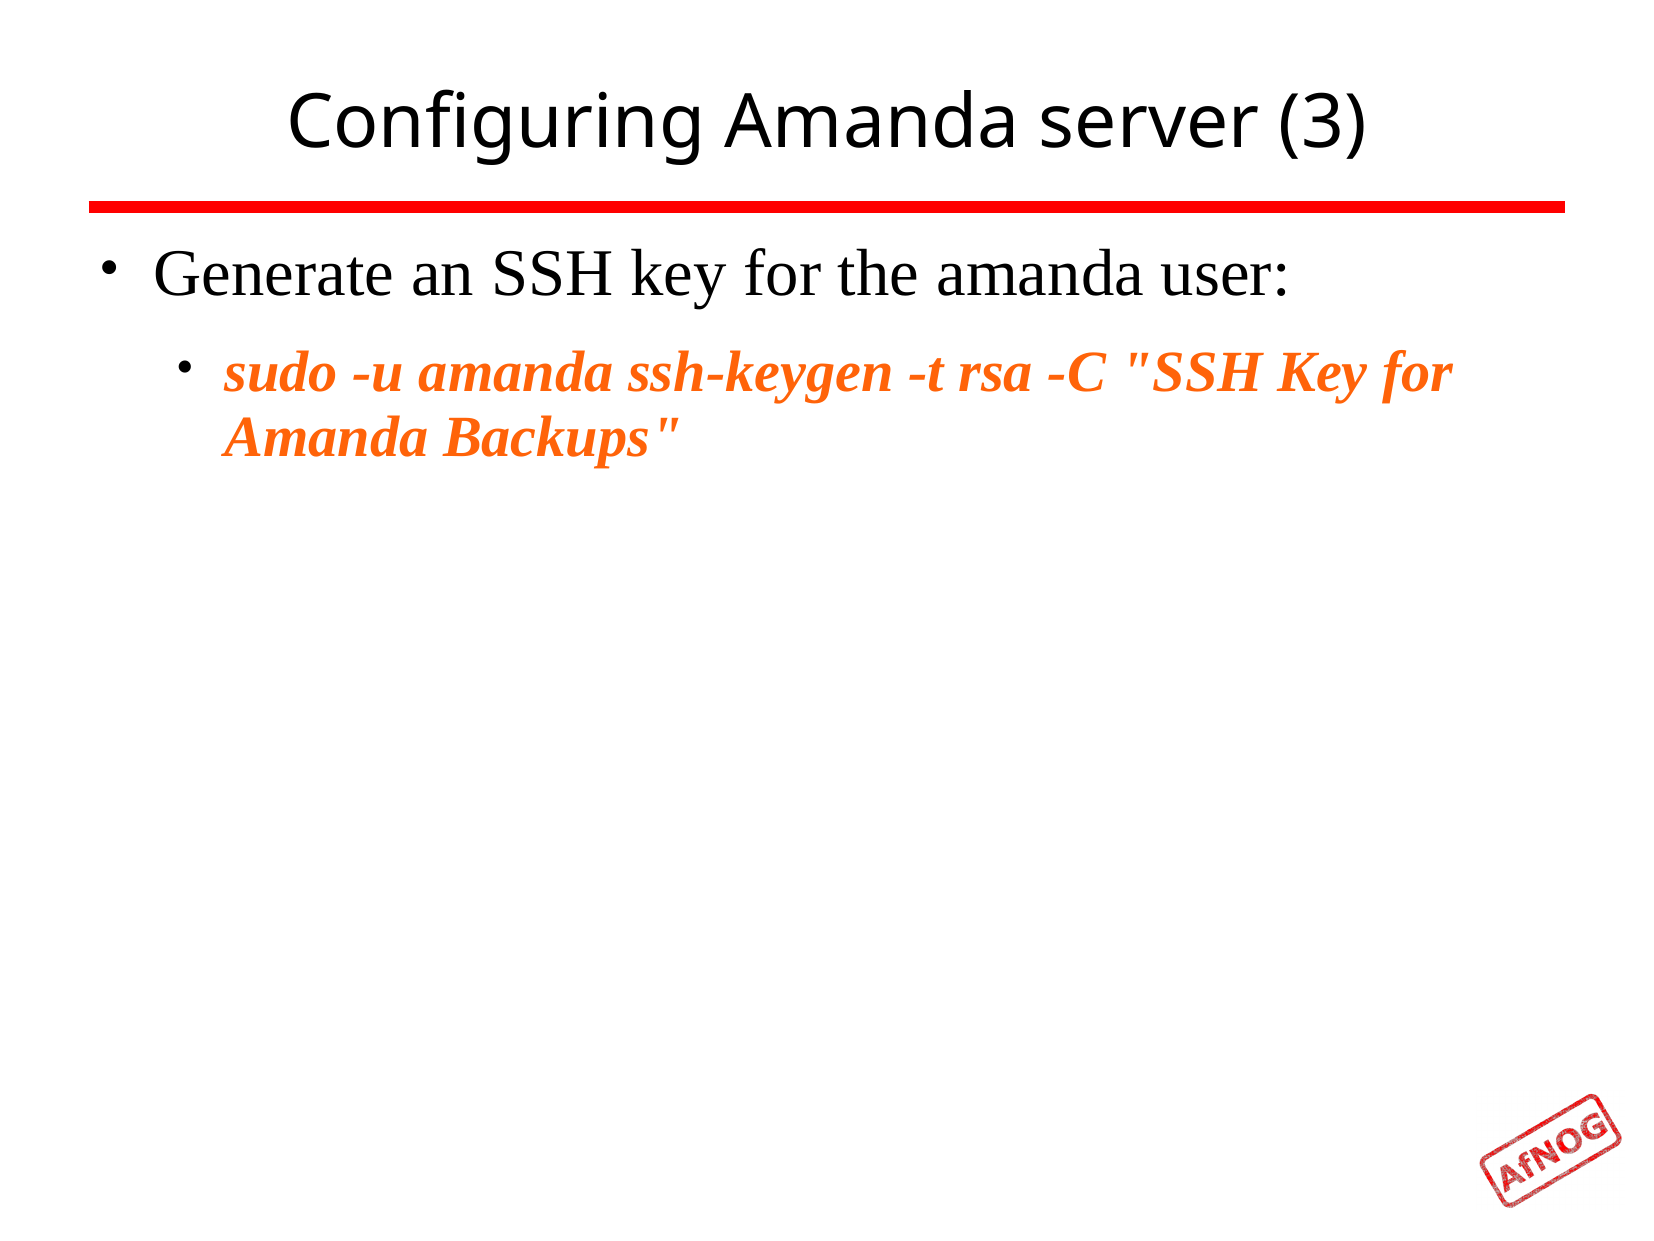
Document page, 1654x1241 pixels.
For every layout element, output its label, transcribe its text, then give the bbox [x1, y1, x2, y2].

picture [1476, 1090, 1625, 1211]
list Generate an SSH key for the amanda user: sudo -u amanda ssh-keygen -t rsa -C "SSH Key for Amanda Backups" [82, 236, 1571, 1123]
title Configuring Amanda server (3) [88, 29, 1565, 207]
